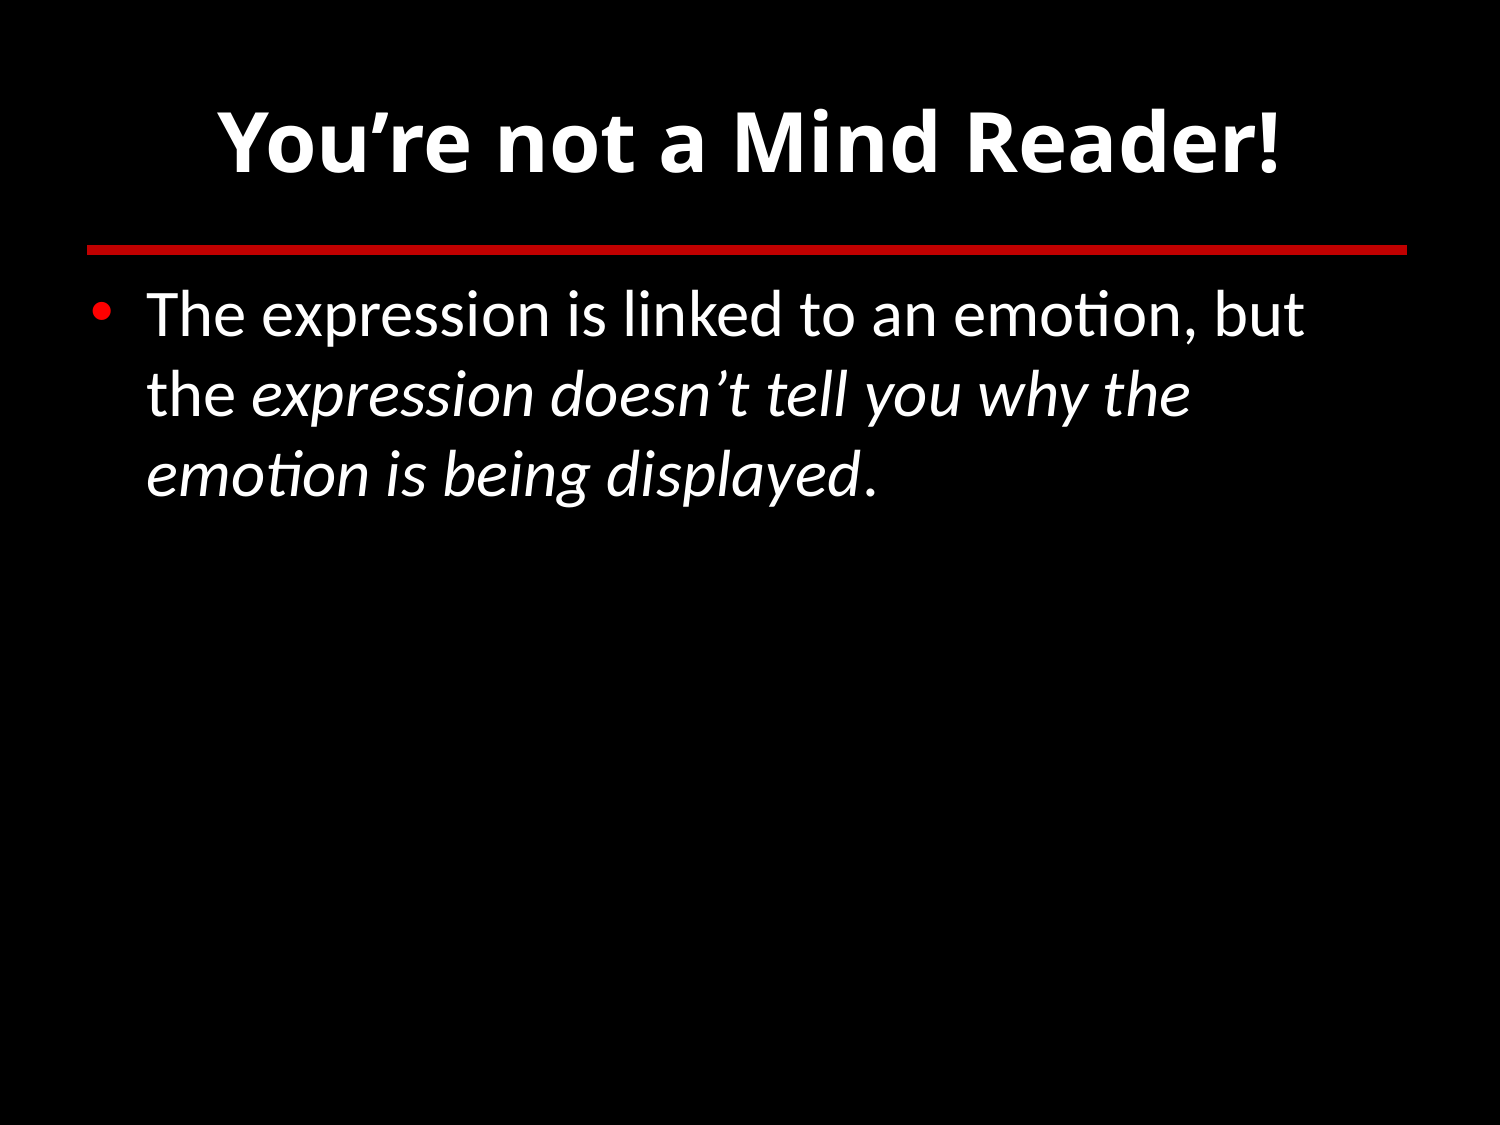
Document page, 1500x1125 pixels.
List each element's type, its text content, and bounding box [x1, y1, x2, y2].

title You’re not a Mind Reader! [75, 45, 1425, 233]
list The expression is linked to an emotion, but the expression doesn’t tell you why the emotion is being displayed. [75, 262, 1425, 1005]
